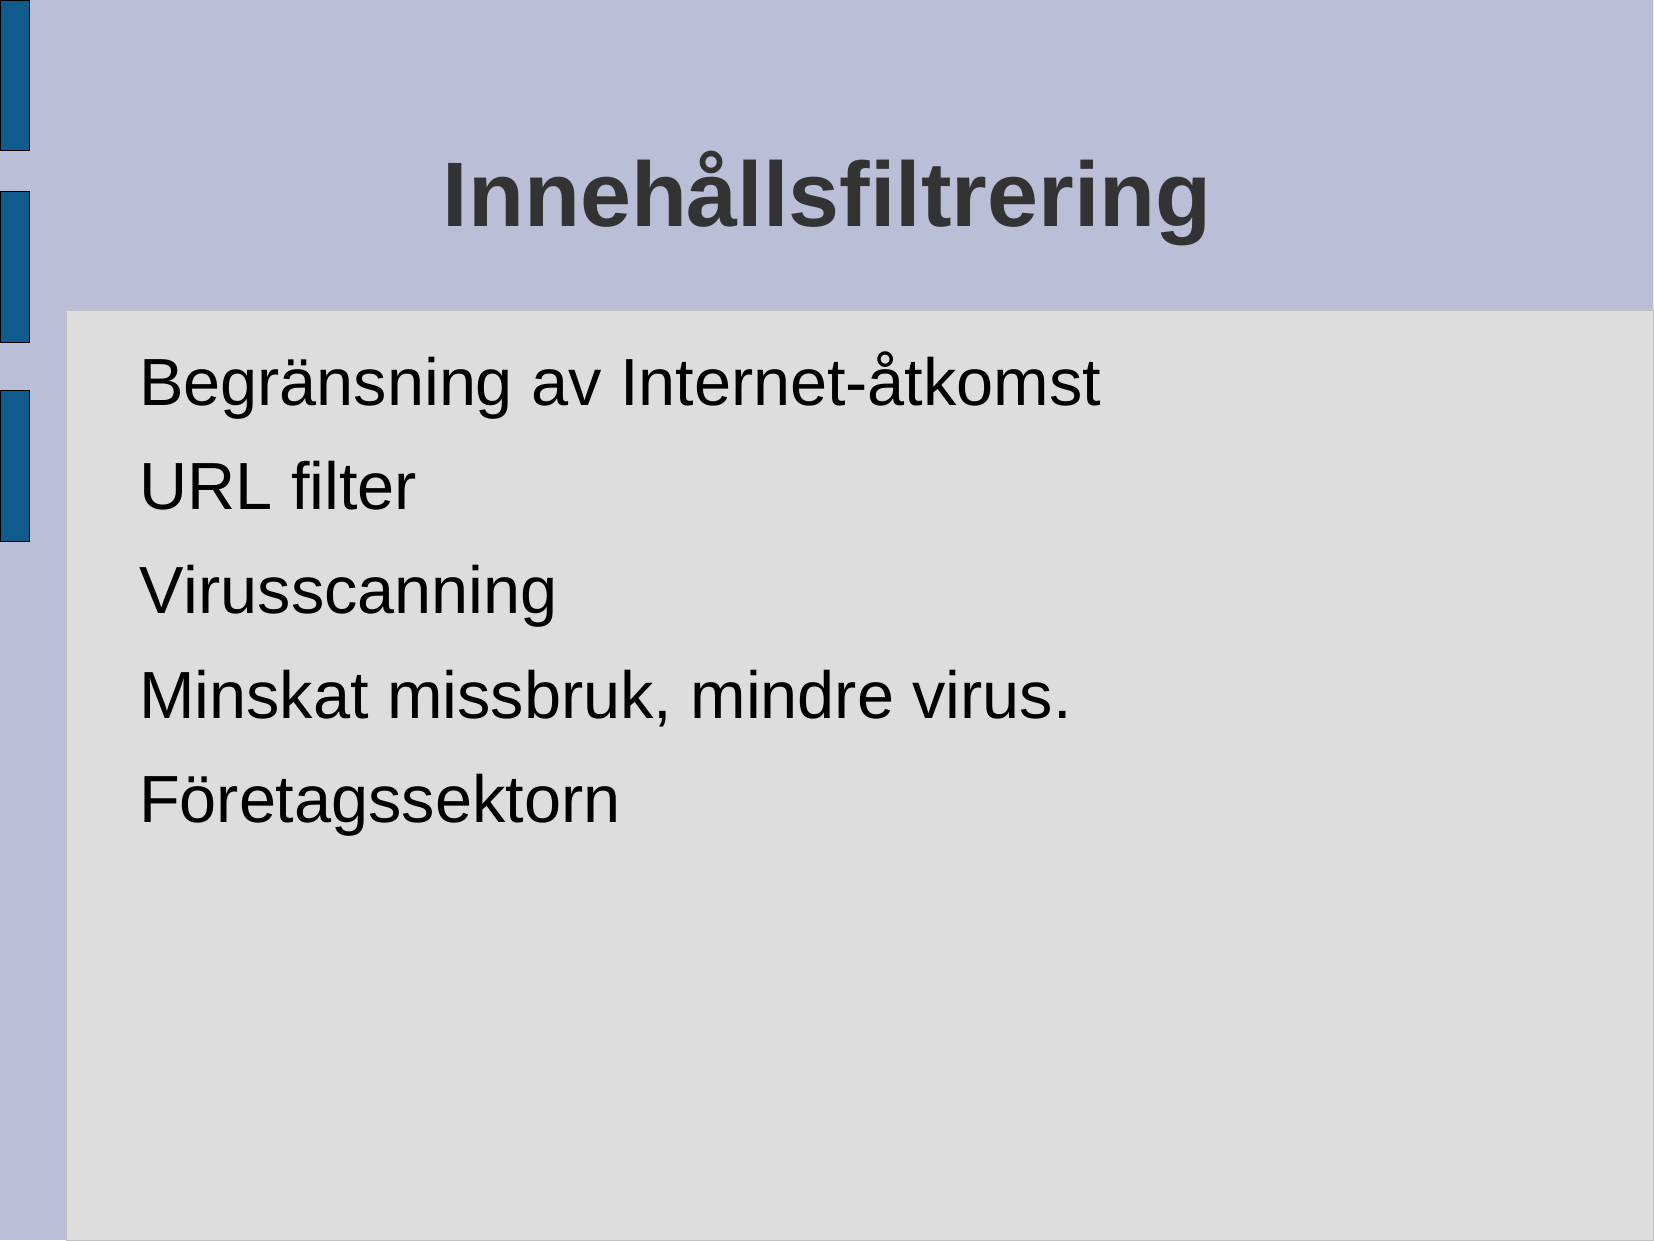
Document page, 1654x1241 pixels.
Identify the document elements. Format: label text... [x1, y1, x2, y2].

title Innehållsfiltrering [121, 98, 1534, 291]
list Begränsning av Internet-åtkomst URL filter Virusscanning Minskat missbruk, mindre virus. Företagssektorn [121, 344, 1534, 1112]
